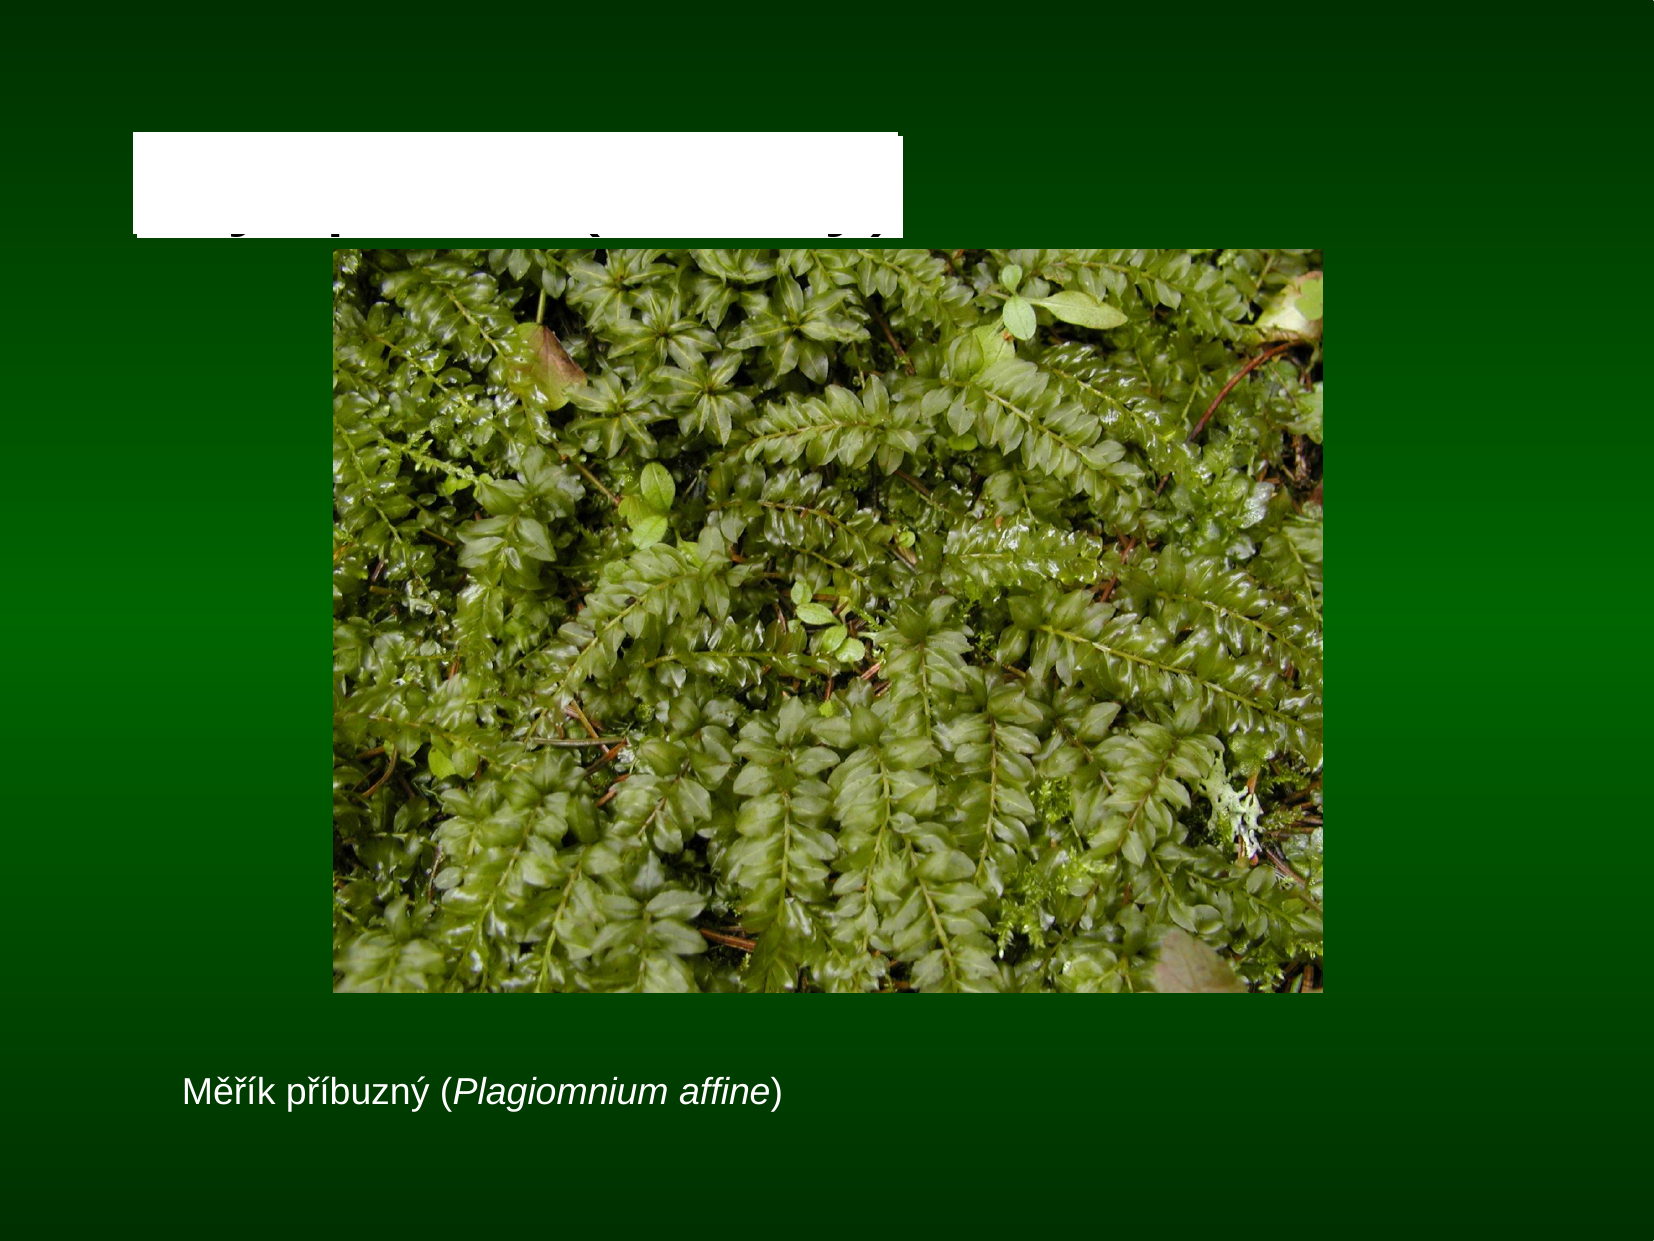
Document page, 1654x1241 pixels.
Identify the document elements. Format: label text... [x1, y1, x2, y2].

text_box Měřík příbuzný (Plagiomnium affine) [167, 1062, 839, 1120]
title Bryopsida (Mechy) [82, 52, 1571, 304]
picture [333, 249, 1323, 993]
